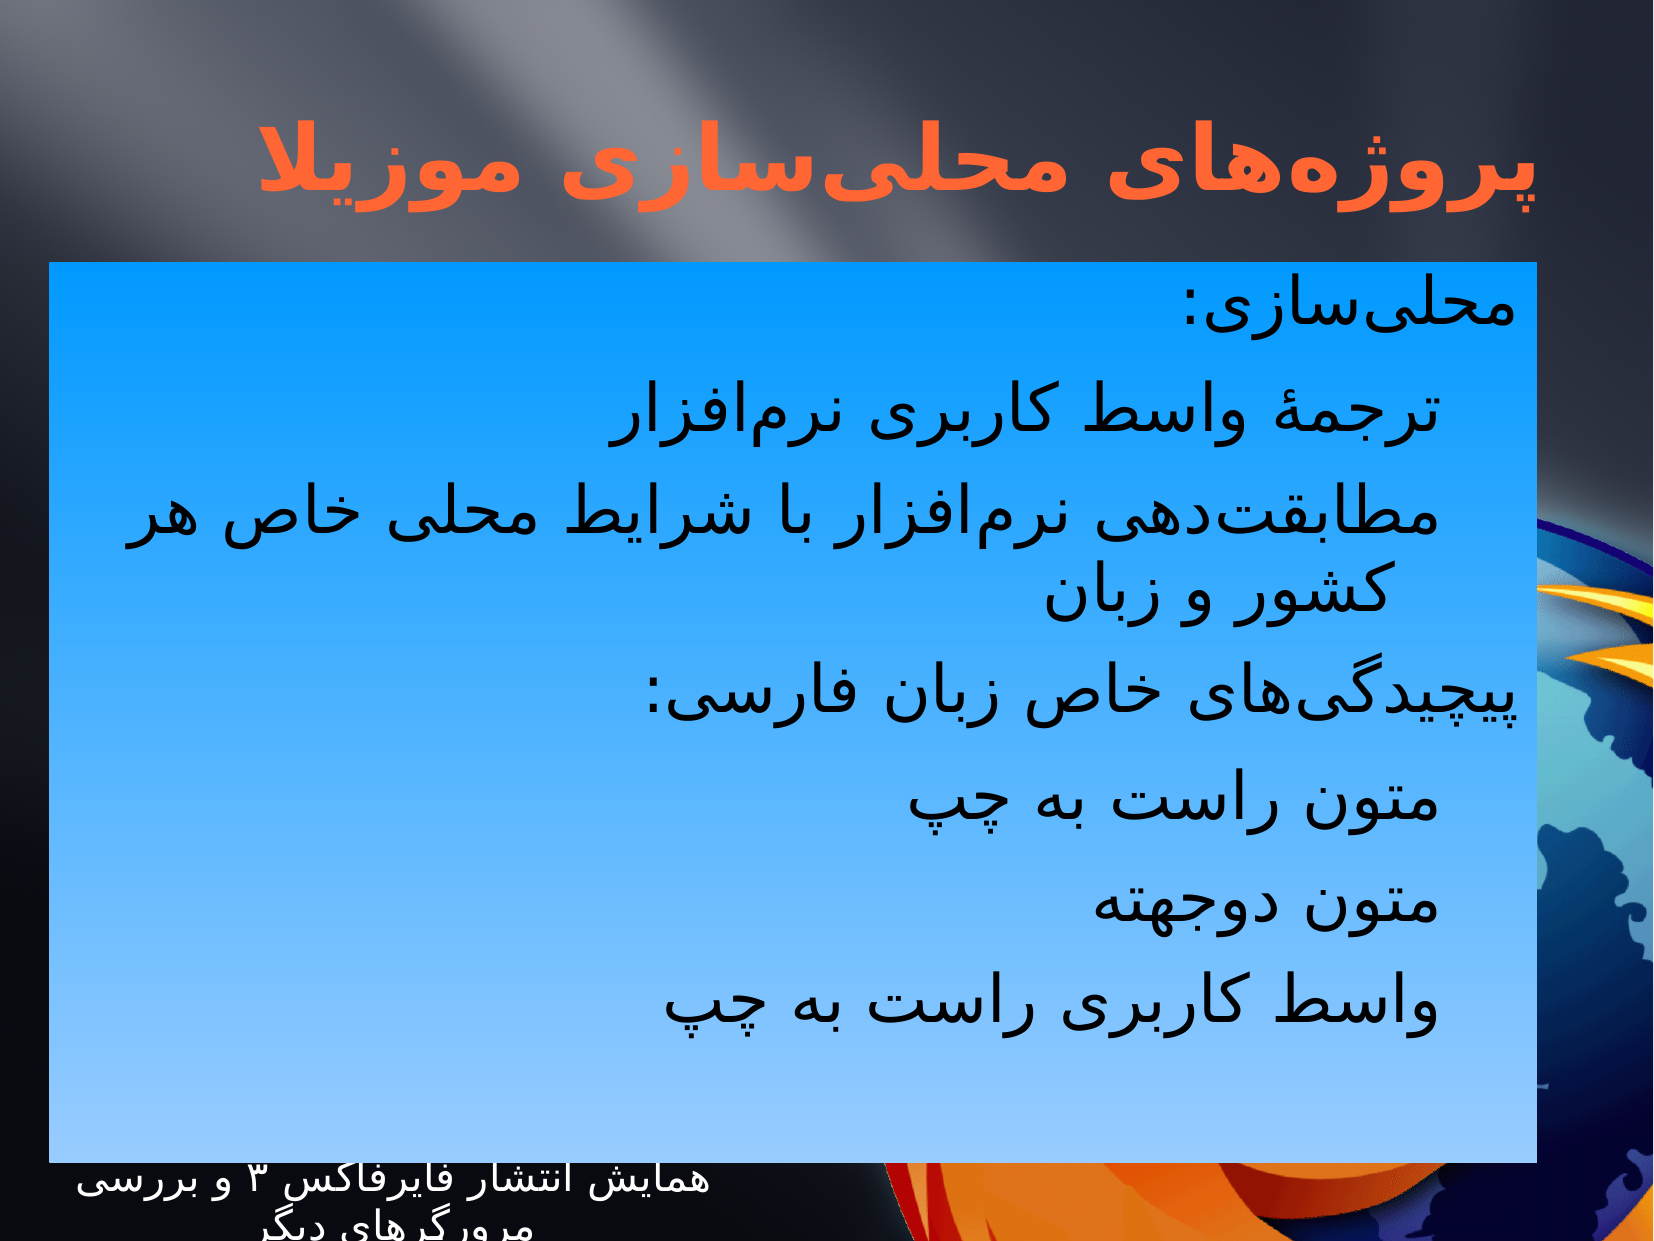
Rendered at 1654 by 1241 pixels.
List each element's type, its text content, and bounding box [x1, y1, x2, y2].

list محلی‌سازی: ترجمهٔ واسط کاربری نرم‌افزار مطابقت‌دهی نرم‌افزار با شرایط محلی خاص هر کشور و زبان پیچیدگی‌های خاص زبان فارسی: متون راست به چپ متون دوجهته واسط کاربری راست به چپ [49, 262, 1537, 1163]
title پروژه‌های محلی‌سازی موزیلا [149, 55, 1575, 263]
picture [0, 0, 1654, 1241]
picture [521, 1231, 528, 1237]
